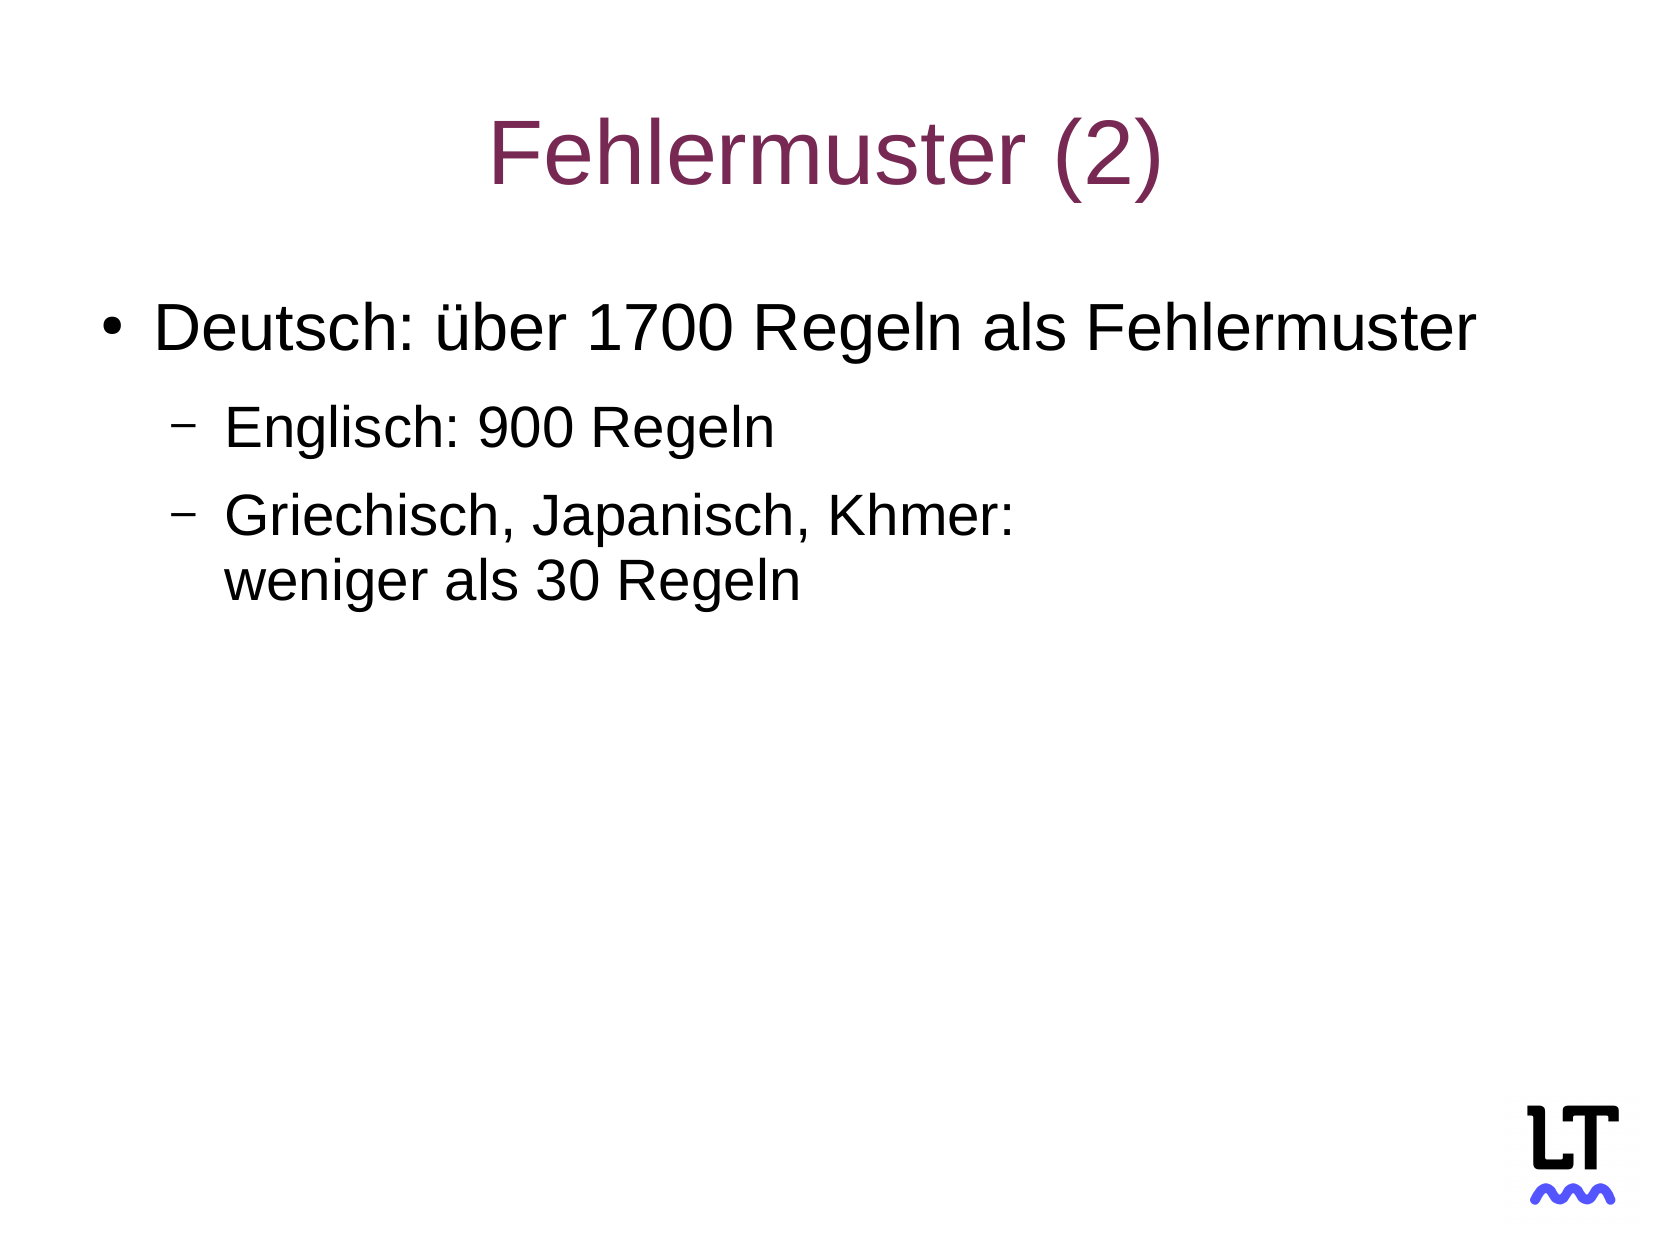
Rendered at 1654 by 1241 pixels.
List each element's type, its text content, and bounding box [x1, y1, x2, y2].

picture [1500, 1086, 1645, 1229]
list Deutsch: über 1700 Regeln als Fehlermuster Englisch: 900 Regeln Griechisch, Japanisch, Khmer: weniger als 30 Regeln [82, 290, 1538, 1010]
title Fehlermuster (2) [82, 49, 1571, 257]
